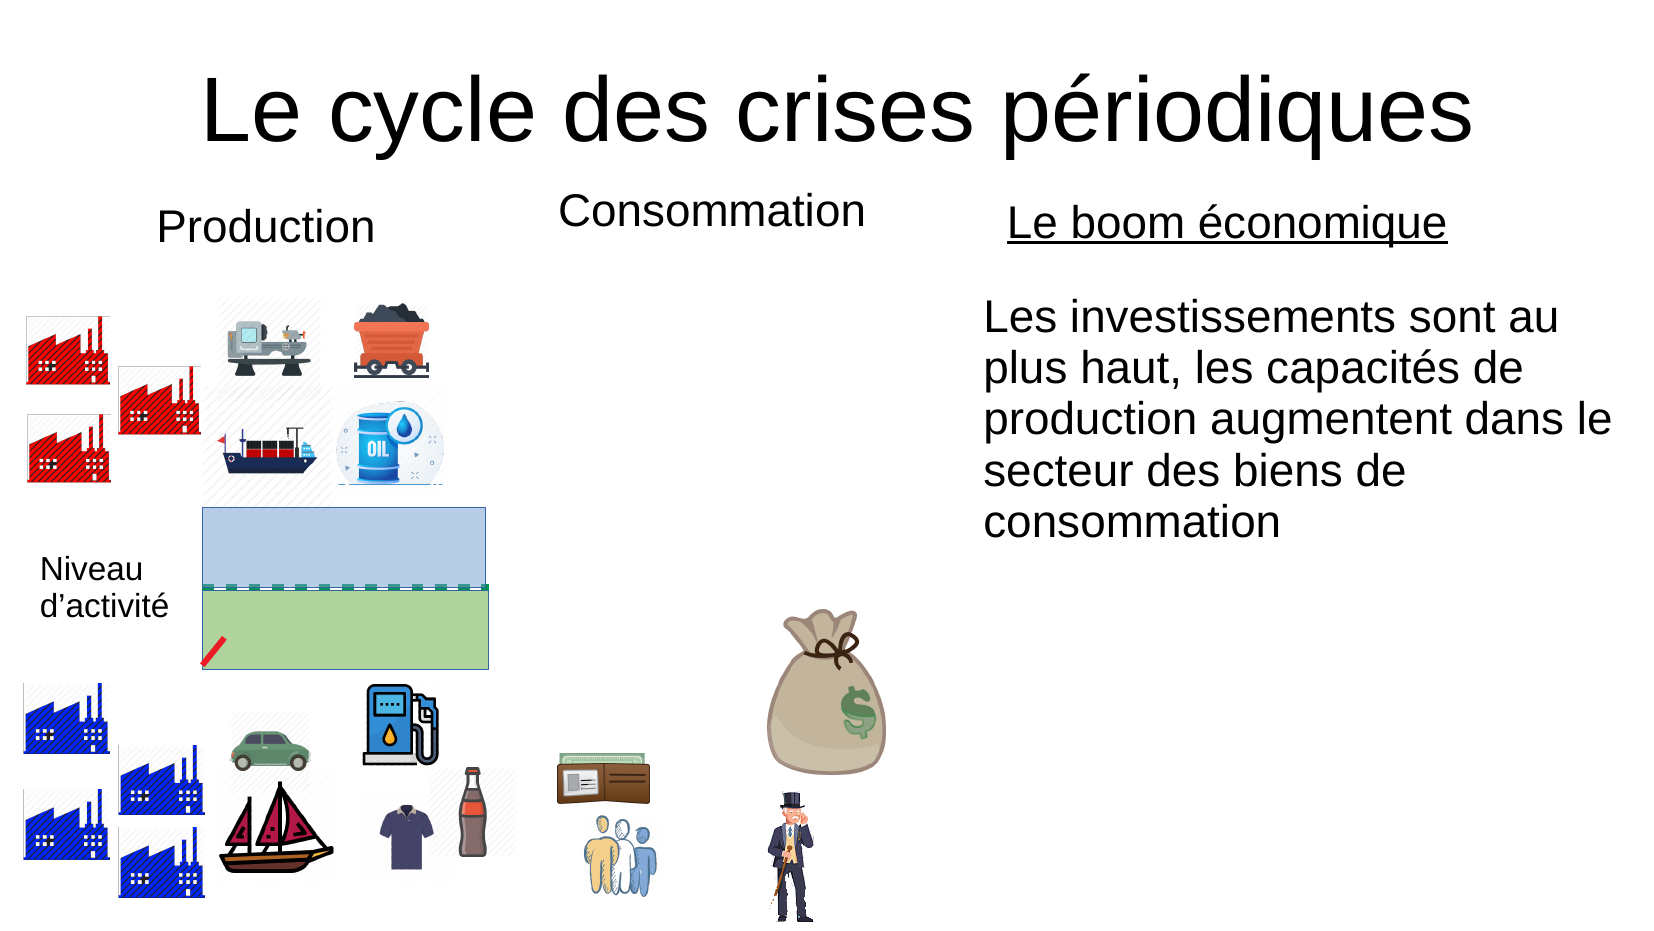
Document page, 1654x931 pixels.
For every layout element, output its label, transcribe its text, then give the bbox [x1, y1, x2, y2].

picture [767, 791, 814, 922]
picture [23, 682, 110, 754]
picture [215, 710, 337, 886]
picture [26, 316, 110, 386]
text_box [202, 590, 489, 670]
picture [354, 303, 429, 378]
picture [578, 814, 662, 899]
text_box Consommation [543, 177, 886, 295]
picture [767, 609, 886, 775]
text_box Le boom économique [992, 189, 1642, 272]
title Le cycle des crises périodiques [47, 7, 1630, 213]
text_box [202, 507, 486, 588]
picture [118, 295, 447, 517]
text_box Niveau d’activité [25, 543, 202, 643]
picture [118, 744, 205, 815]
picture [357, 681, 517, 886]
picture [118, 826, 205, 898]
picture [23, 788, 110, 860]
picture [27, 414, 111, 483]
picture [557, 753, 650, 804]
text_box Les investissements sont au plus haut, les capacités de production augmentent dans le secteur des biens de consommation [968, 283, 1630, 555]
text_box Production [141, 193, 402, 260]
